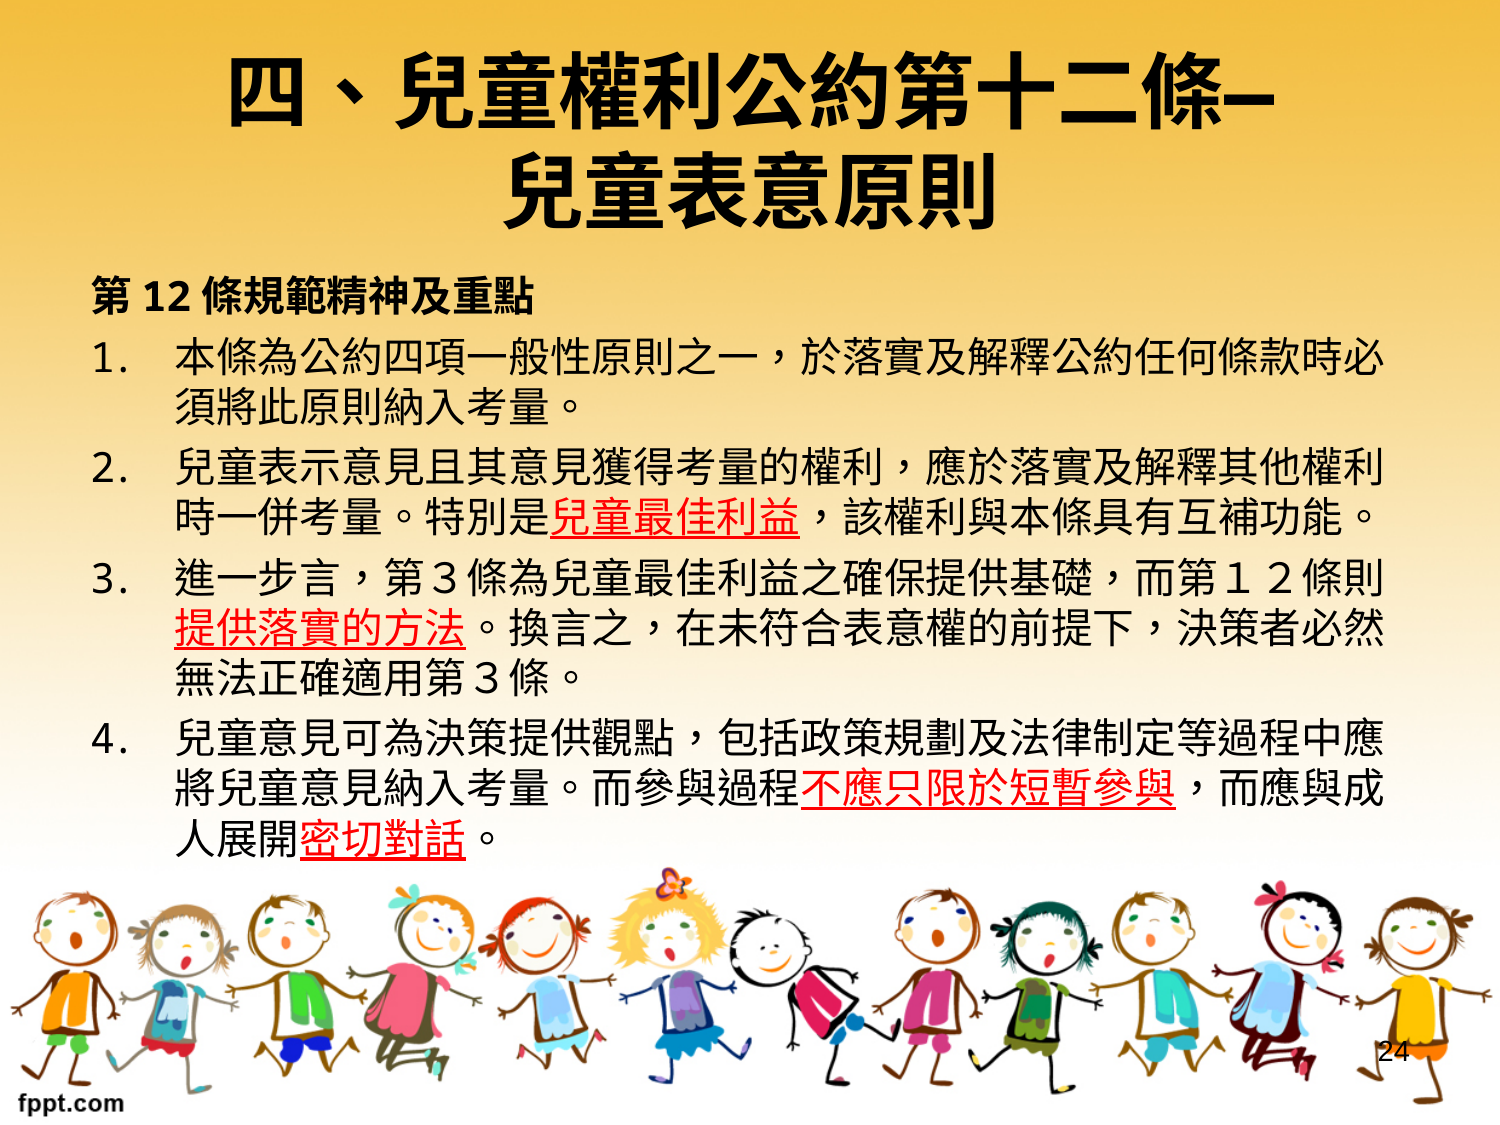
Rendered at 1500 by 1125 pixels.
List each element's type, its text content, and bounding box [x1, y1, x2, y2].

text_box <編號> [1074, 1024, 1426, 1103]
title 四、兒童權利公約第十二條— 兒童表意原則 [75, 45, 1426, 233]
list 第12條規範精神及重點 本條為公約四項一般性原則之一，於落實及解釋公約任何條款時必須將此原則納入考量。 兒童表示意見且其意見獲得考量的權利，應於落實及解釋其他權利時一併考量。特別是兒童最佳利益，該權利與本條具有互補功能。 進一步言，第３條為兒童最佳利益之確保提供基礎，而第１２條則提供落實的方法。換言之，在未符合表意權的前提下，決策者必然無法正確適用第３條。 兒童意見可為決策提供觀點，包括政策規劃及法律制定等過程中應將兒童意見納入考量。而參與過程不應只限於短暫參與，而應與成人展開密切對話。 [75, 262, 1426, 1005]
picture [0, 0, 1500, 1125]
